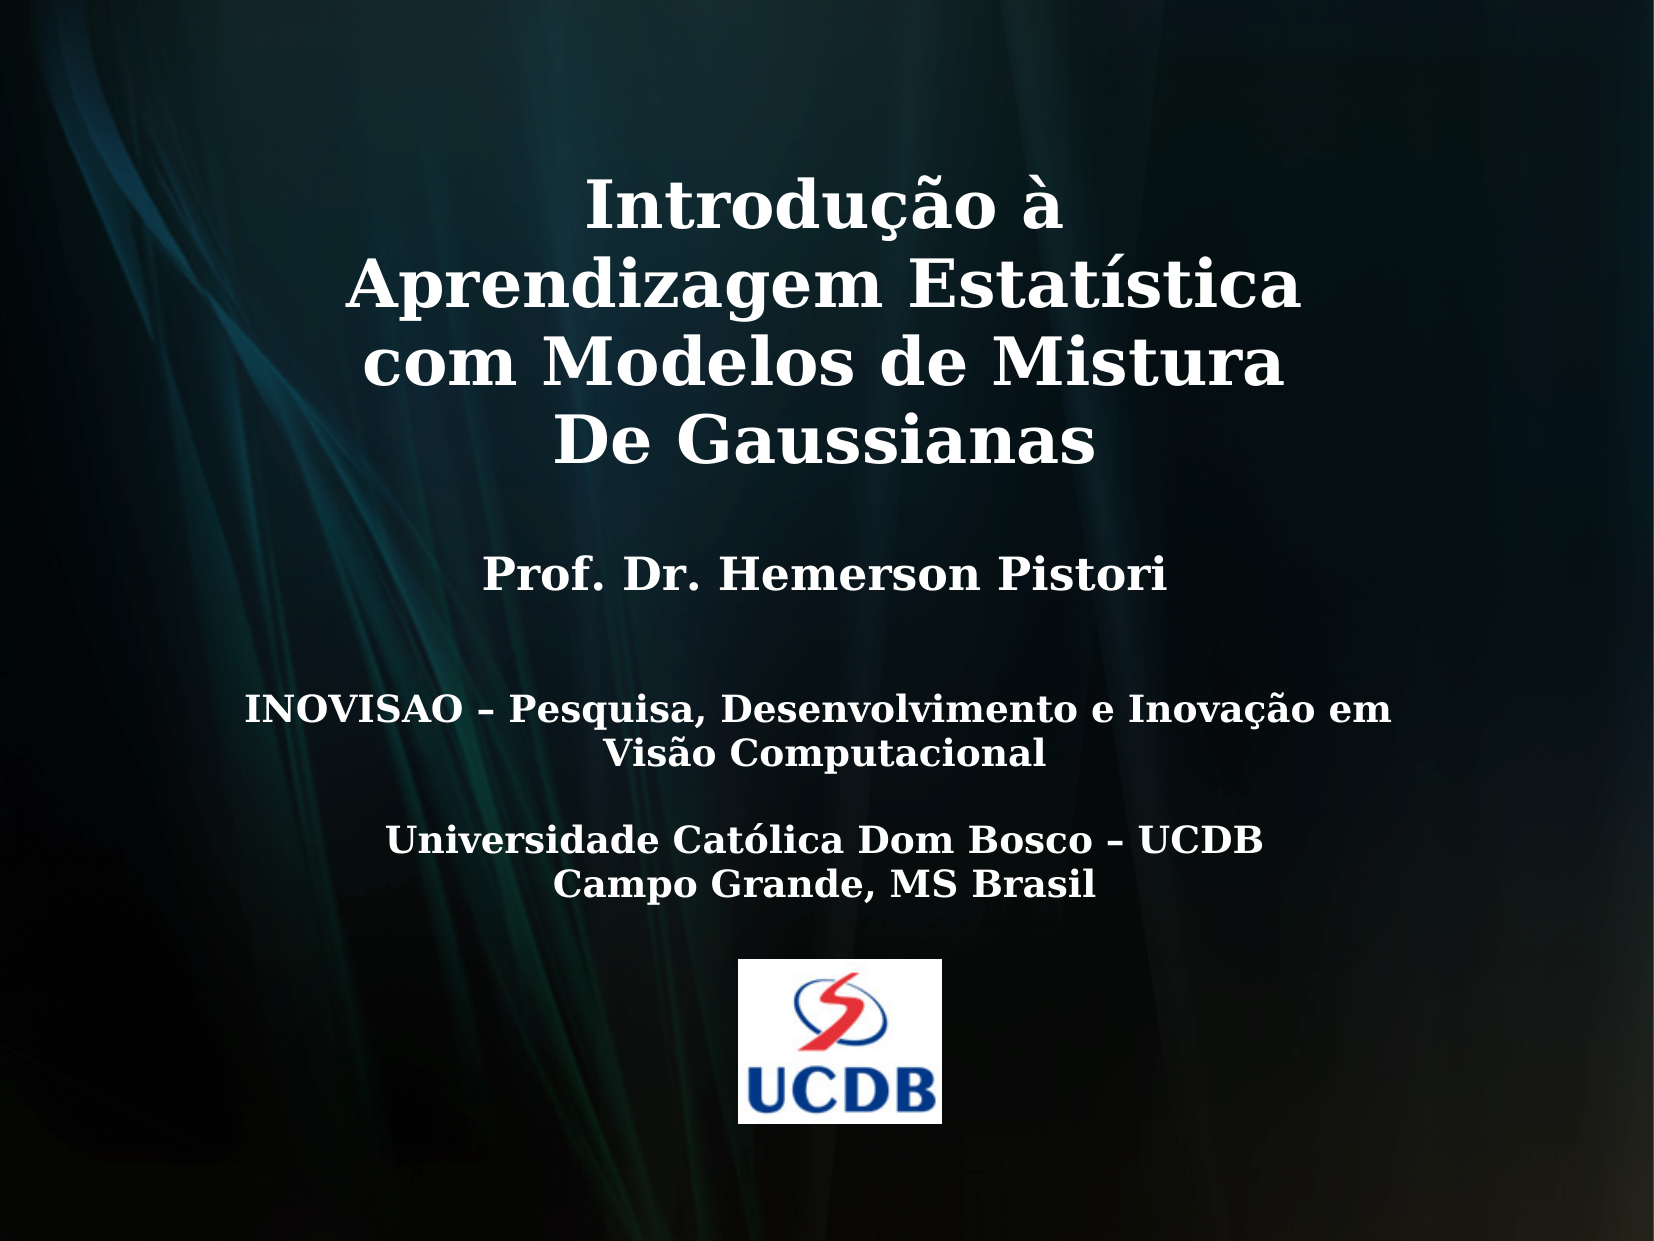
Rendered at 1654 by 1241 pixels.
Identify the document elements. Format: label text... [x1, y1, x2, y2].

picture [0, 0, 1654, 1241]
text_box Introdução à Aprendizagem Estatística com Modelos de Mistura De Gaussianas Prof. Dr. Hemerson Pistori INOVISAO – Pesquisa, Desenvolvimento e Inovação em Visão Computacional Universidade Católica Dom Bosco – UCDB Campo Grande, MS Brasil [37, 156, 1613, 1096]
